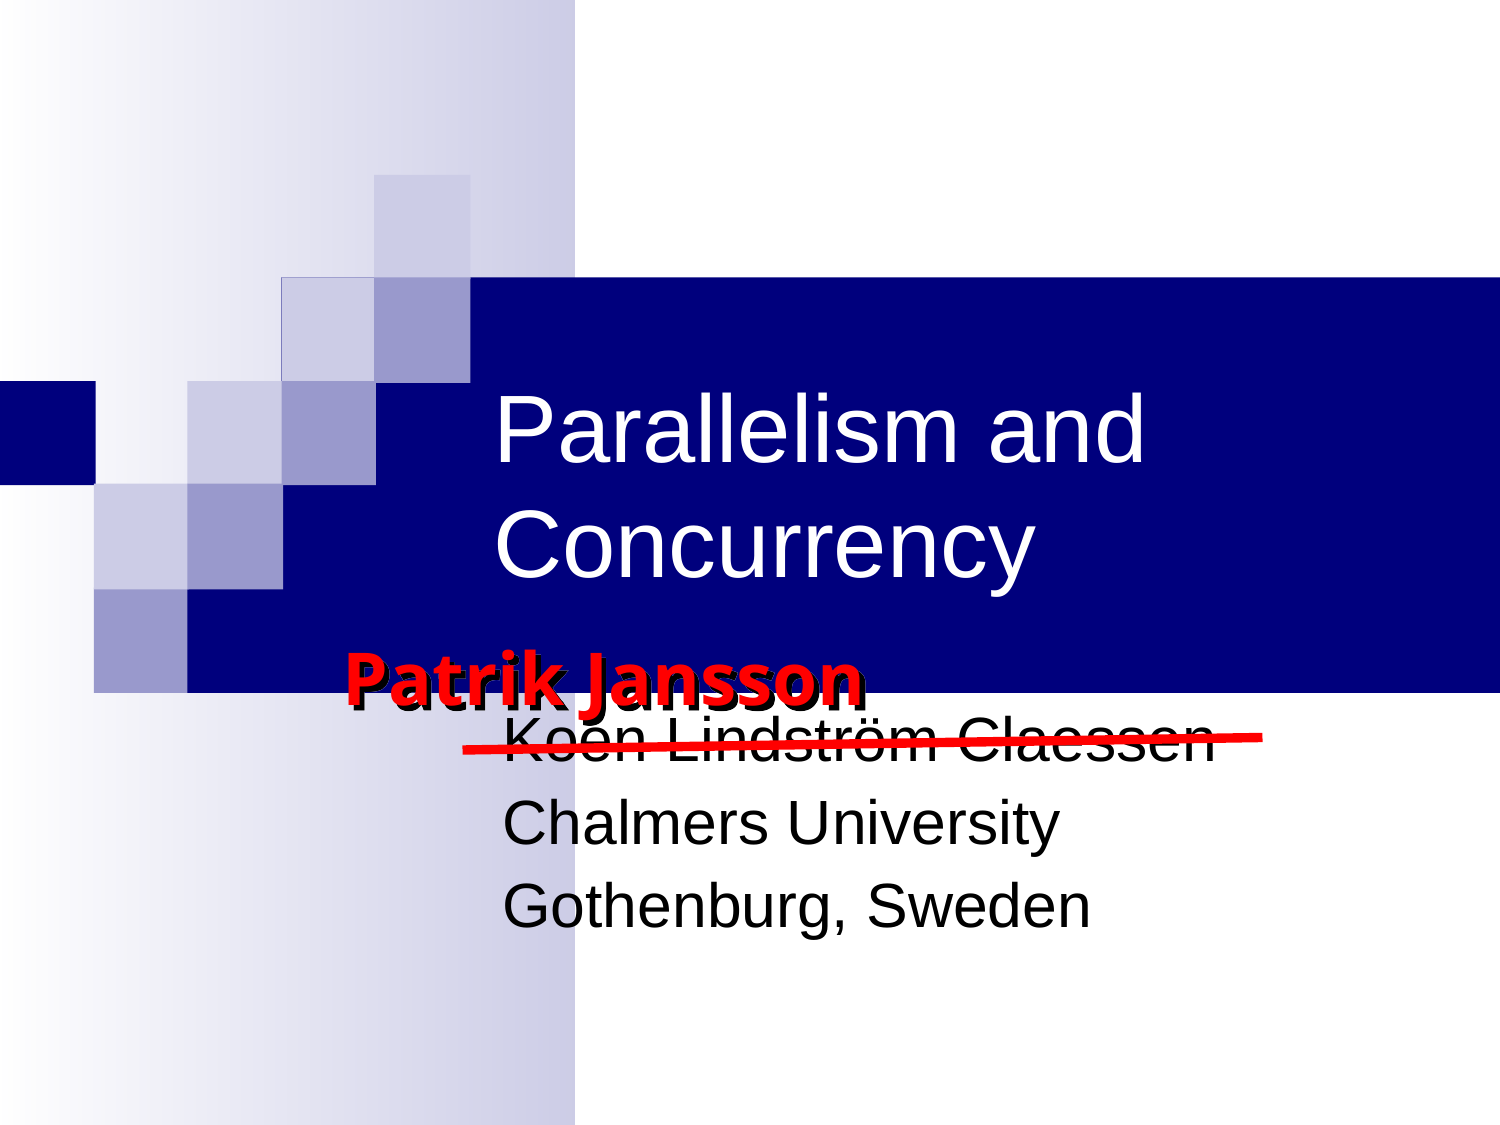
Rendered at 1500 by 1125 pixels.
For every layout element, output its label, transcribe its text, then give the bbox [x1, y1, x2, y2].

text_box Patrik Jansson [328, 624, 882, 728]
text_box [462, 737, 1263, 751]
title Parallelism and Concurrency [478, 299, 1476, 663]
text_box Koen Lindström Claessen Chalmers University Gothenburg, Sweden [487, 699, 1476, 988]
